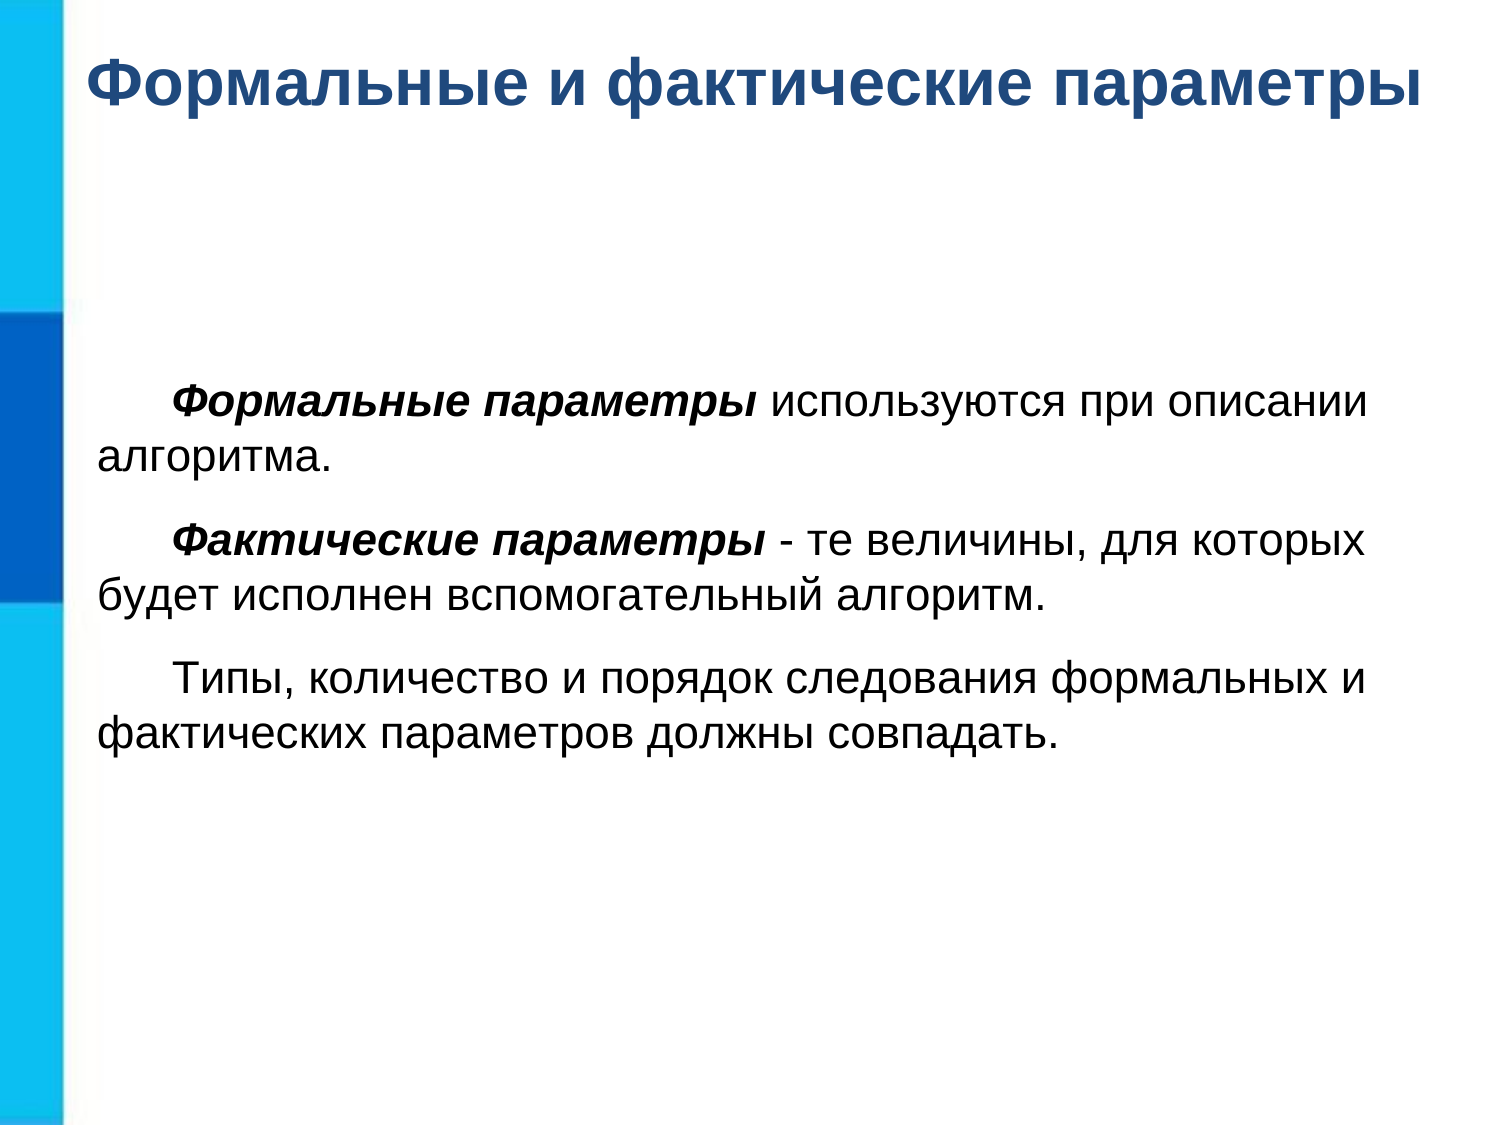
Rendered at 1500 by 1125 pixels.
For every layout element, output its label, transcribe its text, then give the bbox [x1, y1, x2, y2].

picture [0, 0, 1500, 1125]
text_box Формальные параметры используются при описании алгоритма. Фактические параметры - те величины, для которых будет исполнен вспомогательный алгоритм. Типы, количество и порядок следования формальных и фактических параметров должны совпадать. [82, 363, 1465, 766]
text_box Формальные и фактические параметры [58, 30, 1454, 138]
